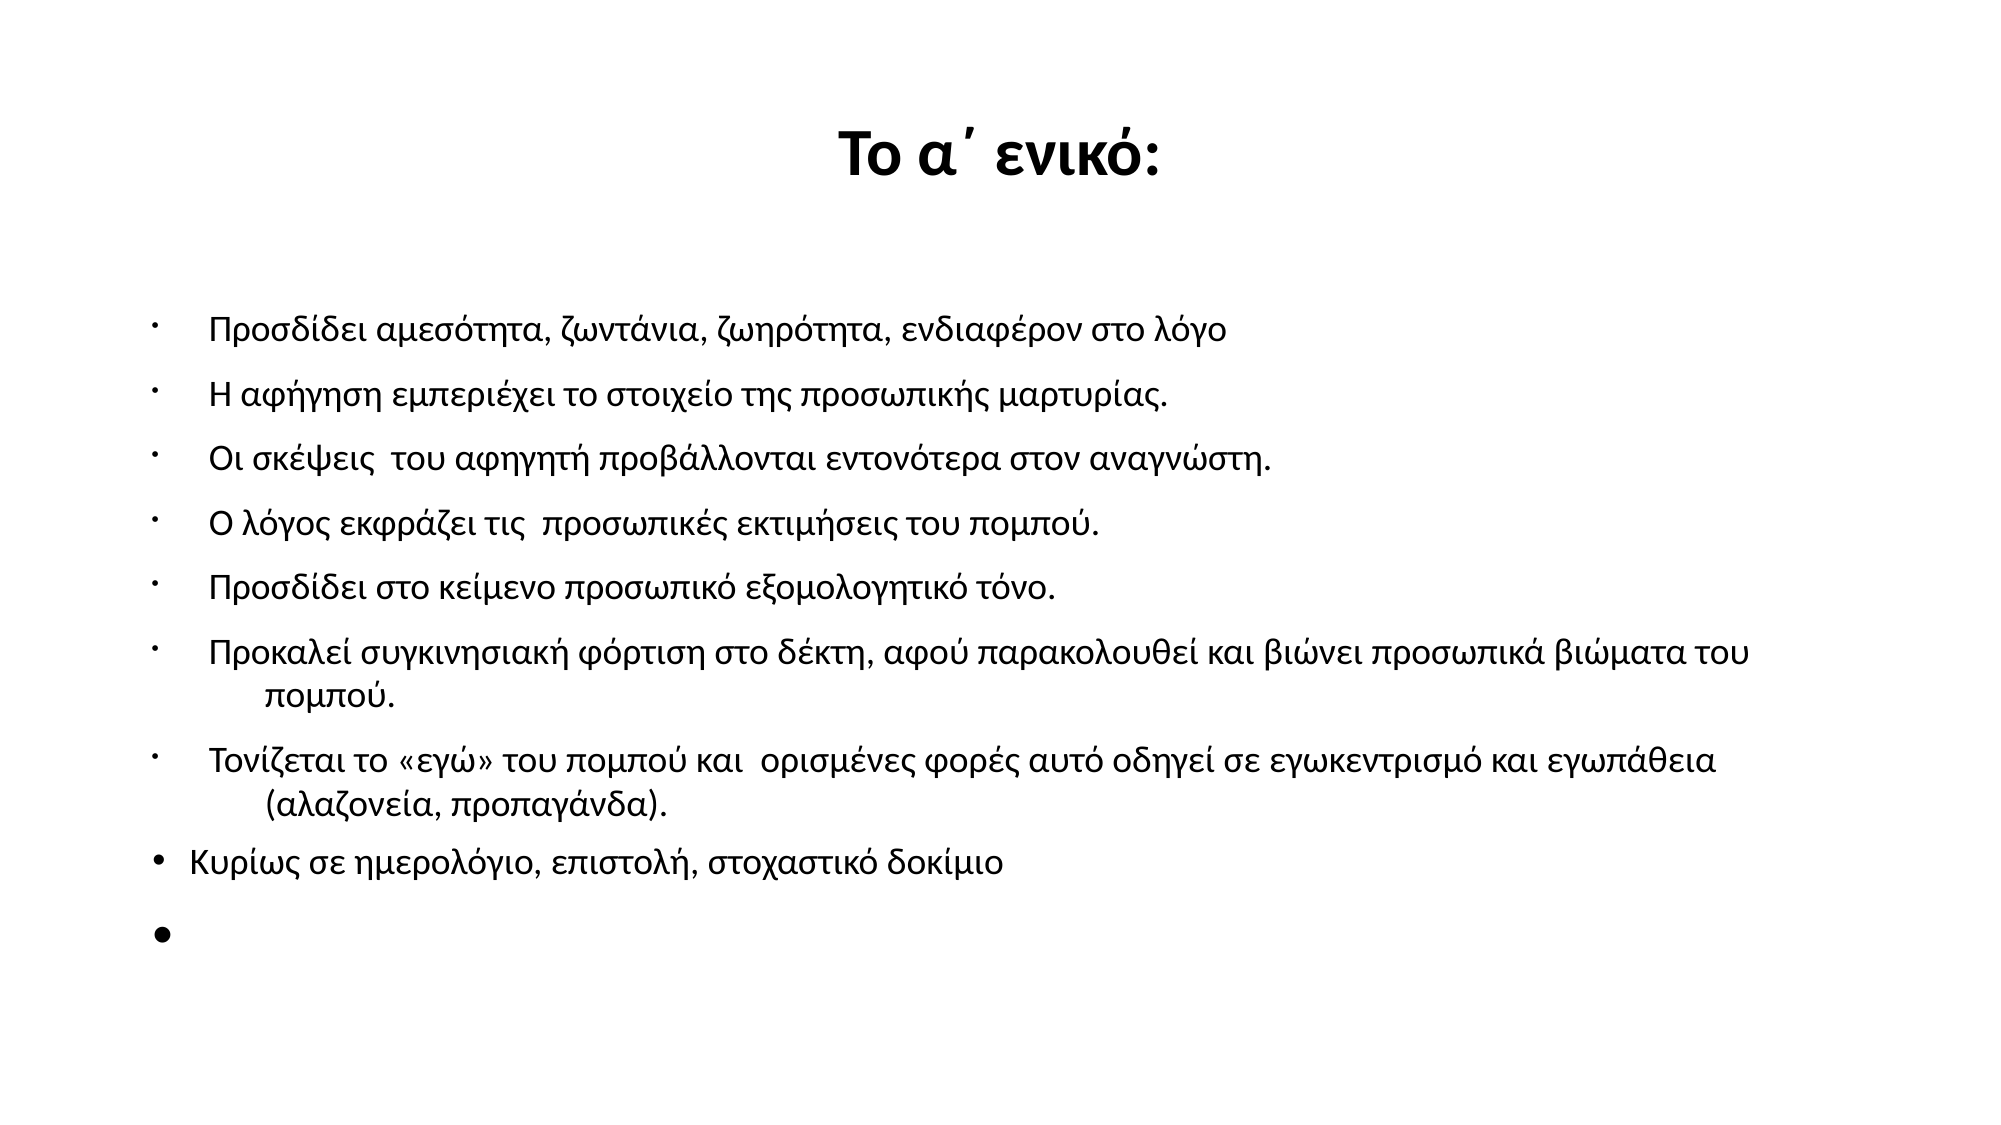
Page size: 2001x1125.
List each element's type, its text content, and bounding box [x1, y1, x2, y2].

title Το α΄ ενικό: [137, 59, 1863, 278]
list Προσδίδει αμεσότητα, ζωντάνια, ζωηρότητα, ενδιαφέρον στο λόγο Η αφήγηση εμπεριέχει το στοιχείο της προσωπικής μαρτυρίας. Οι σκέψεις του αφηγητή προβάλλονται εντονότερα στον αναγνώστη. Ο λόγος εκφράζει τις προσωπικές εκτιμήσεις του πομπού. Προσδίδει στο κείμενο προσωπικό εξομολογητικό τόνο. Προκαλεί συγκινησιακή φόρτιση στο δέκτη, αφού παρακολουθεί και βιώνει προσωπικά βιώματα του πομπού. Τονίζεται το «εγώ» του πομπού και ορισμένες φορές αυτό οδηγεί σε εγωκεντρισμό και εγωπάθεια (αλαζονεία, προπαγάνδα). Κυρίως σε ημερολόγιο, επιστολή, στοχαστικό δοκίμιο [137, 299, 1863, 1014]
